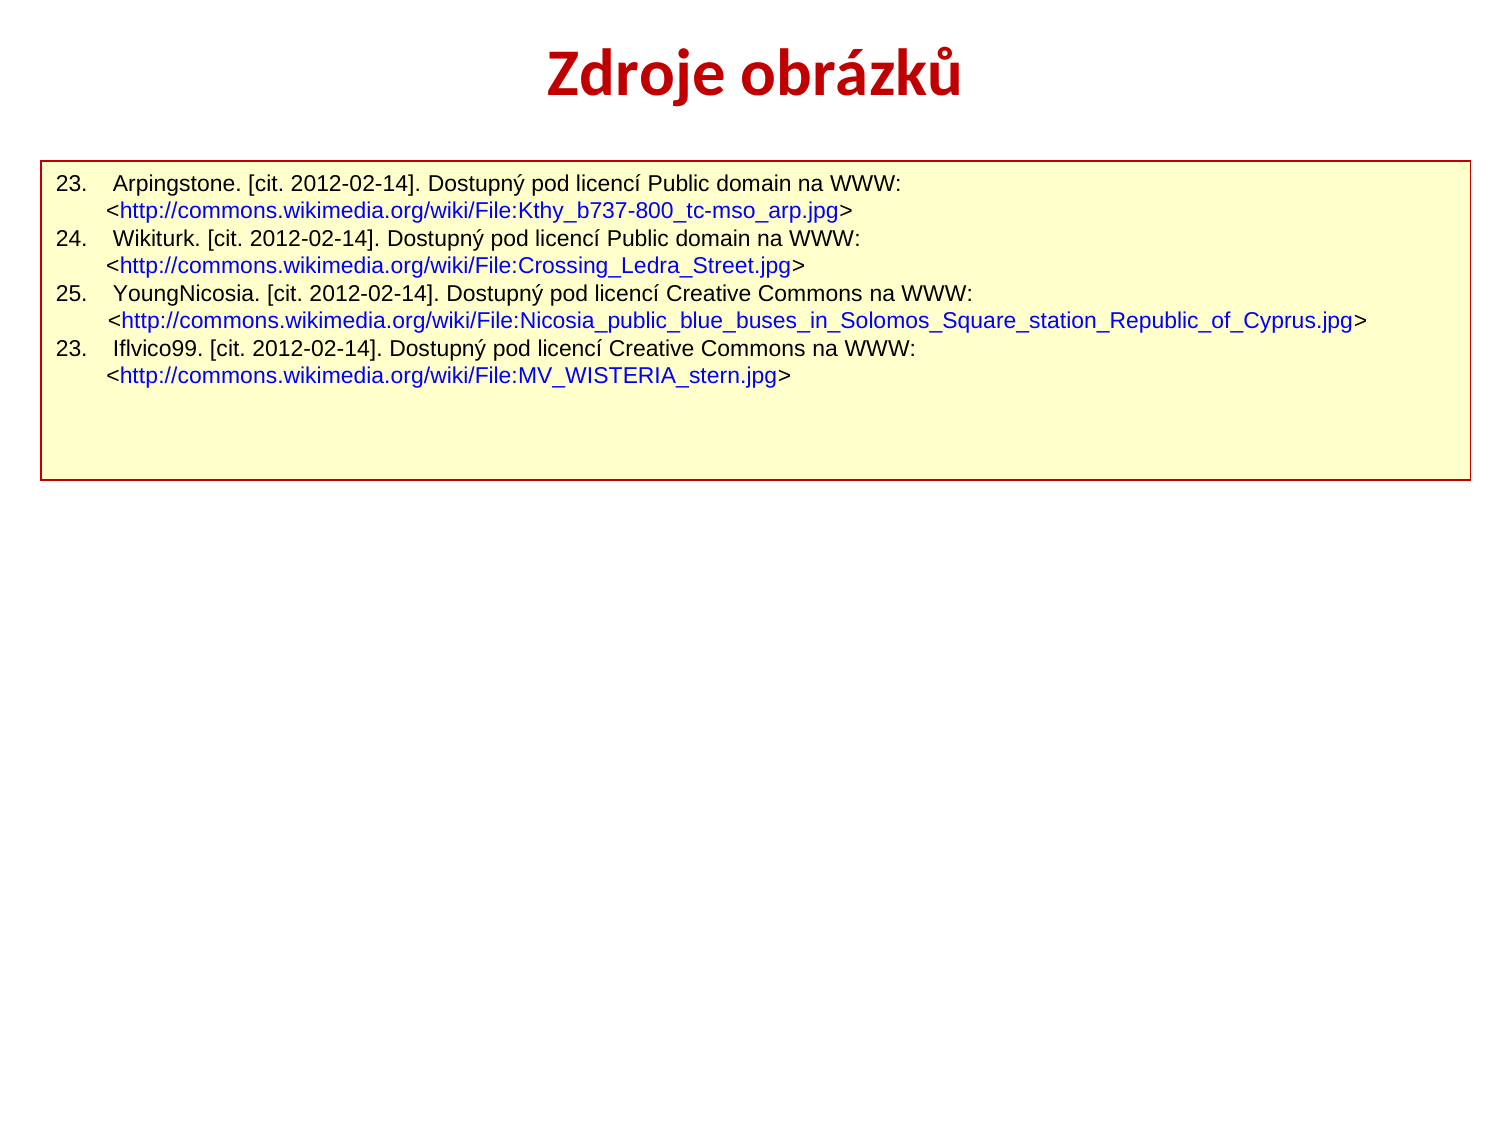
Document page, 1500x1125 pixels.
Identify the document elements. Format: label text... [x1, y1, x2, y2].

text_box Arpingstone. [cit. 2012-02-14]. Dostupný pod licencí Public domain na WWW: <http://commons.wikimedia.org/wiki/File:Kthy_b737-800_tc-mso_arp.jpg> Wikiturk. [cit. 2012-02-14]. Dostupný pod licencí Public domain na WWW: <http://commons.wikimedia.org/wiki/File:Crossing_Ledra_Street.jpg> YoungNicosia. [cit. 2012-02-14]. Dostupný pod licencí Creative Commons na WWW: <http://commons.wikimedia.org/wiki/File:Nicosia_public_blue_buses_in_Solomos_Square_station_Republic_of_Cyprus.jpg> Iflvico99. [cit. 2012-02-14]. Dostupný pod licencí Creative Commons na WWW: <http://commons.wikimedia.org/wiki/File:MV_WISTERIA_stern.jpg> [41, 160, 1471, 480]
text_box Zdroje obrázků [41, 0, 1471, 138]
